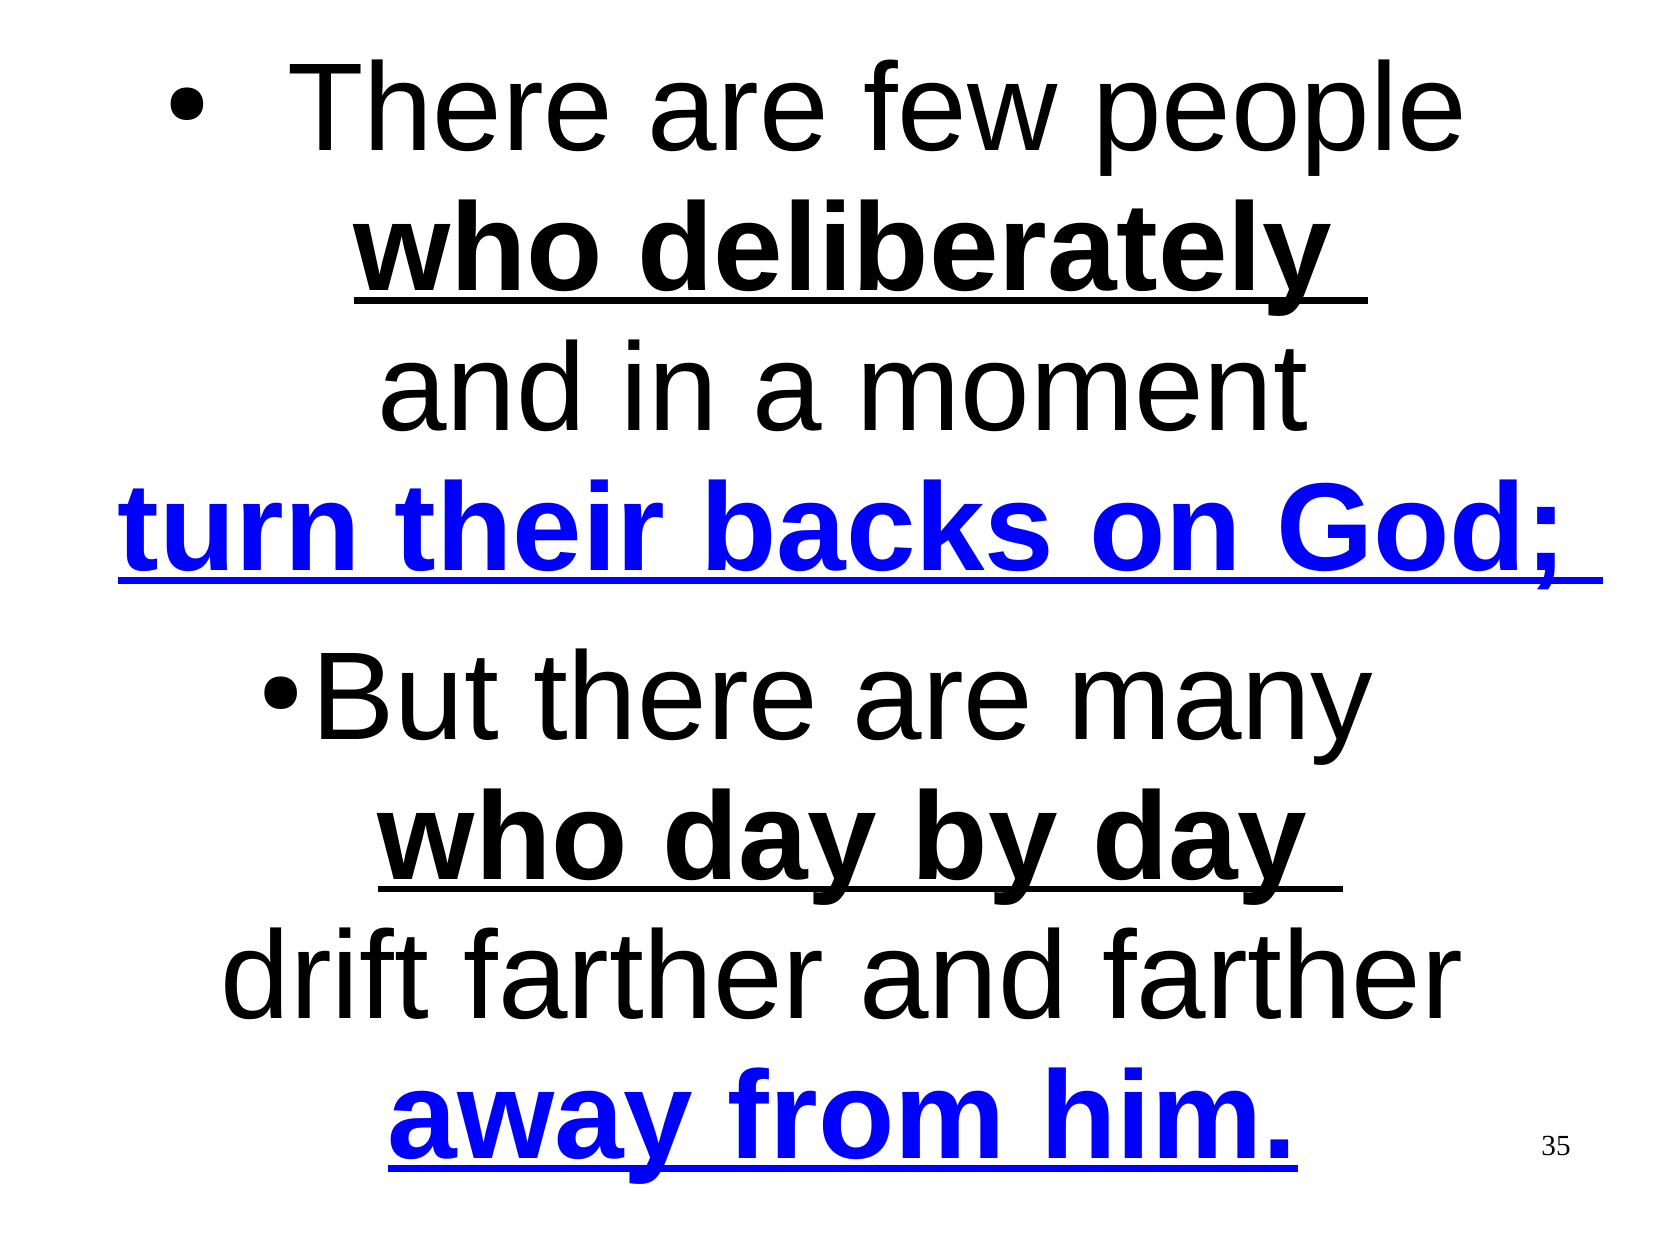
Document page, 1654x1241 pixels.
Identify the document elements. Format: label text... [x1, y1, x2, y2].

list There are few people who deliberately and in a moment turn their backs on God; But there are many who day by day drift farther and farther away from him. [37, 37, 1613, 1201]
